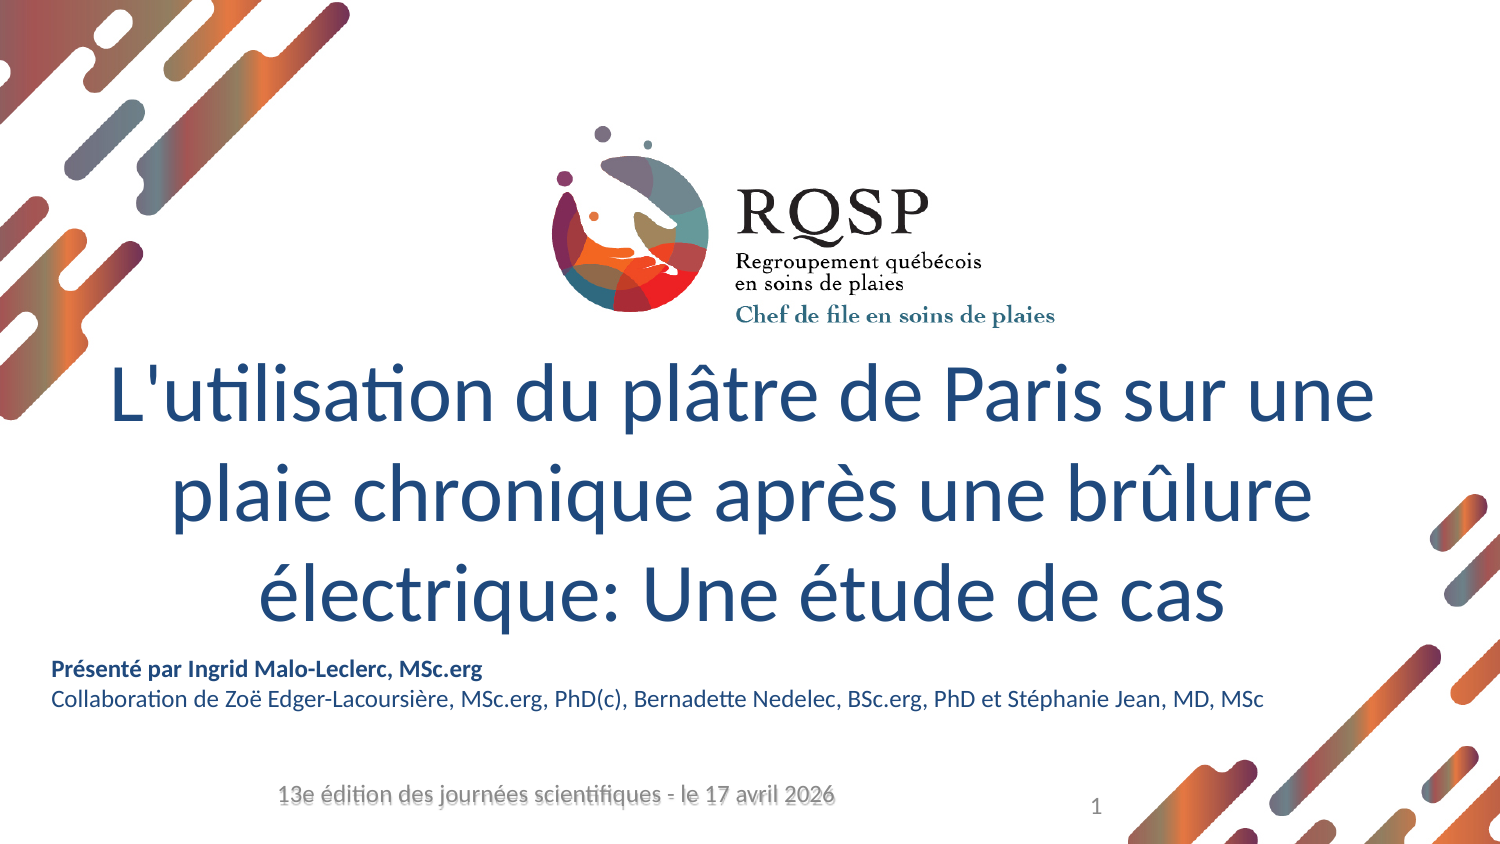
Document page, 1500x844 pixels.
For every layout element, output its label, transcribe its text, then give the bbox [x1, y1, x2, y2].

title L'utilisation du plâtre de Paris sur une plaie chronique après une brûlure électrique: Une étude de cas [62, 330, 1424, 632]
text_box Présenté par Ingrid Malo-Leclerc, MSc.erg Collaboration de Zoë Edger-Lacoursière, MSc.erg, PhD(c), Bernadette Nedelec, BSc.erg, PhD et Stéphanie Jean, MD, MSc [36, 644, 1348, 721]
text_box [1074, 782, 1426, 828]
